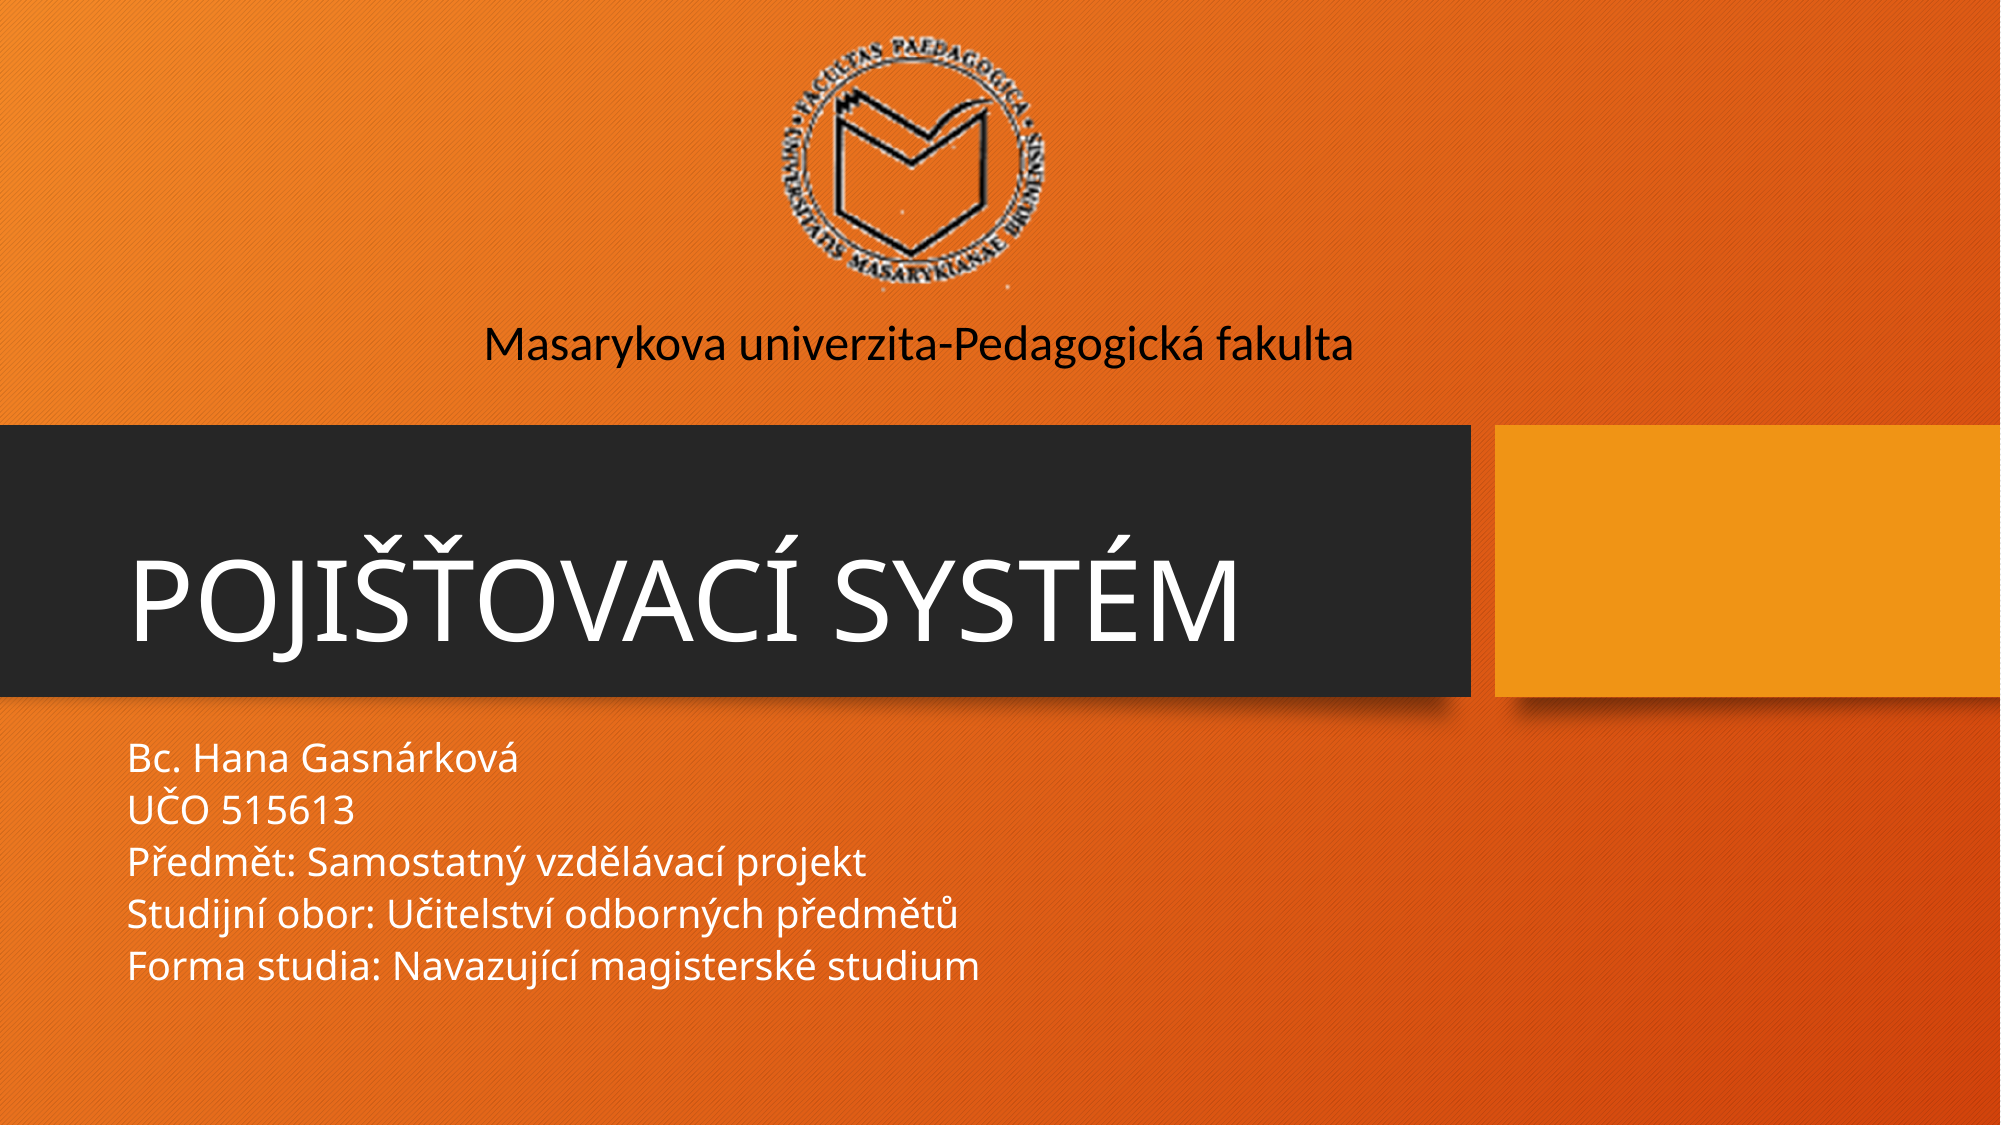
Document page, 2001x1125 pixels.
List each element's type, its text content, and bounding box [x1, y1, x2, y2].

subtitle Bc. Hana Gasnárková UČO 515613 Předmět: Samostatný vzdělávací projekt Studijní obor: Učitelství odborných předmětů Forma studia: Navazující magisterské studium [111, 720, 1448, 1090]
text_box Masarykova univerzita-Pedagogická fakulta [468, 303, 1448, 380]
title POJIŠŤOVACÍ SYSTÉM [111, 448, 1448, 674]
picture [779, 35, 1051, 295]
